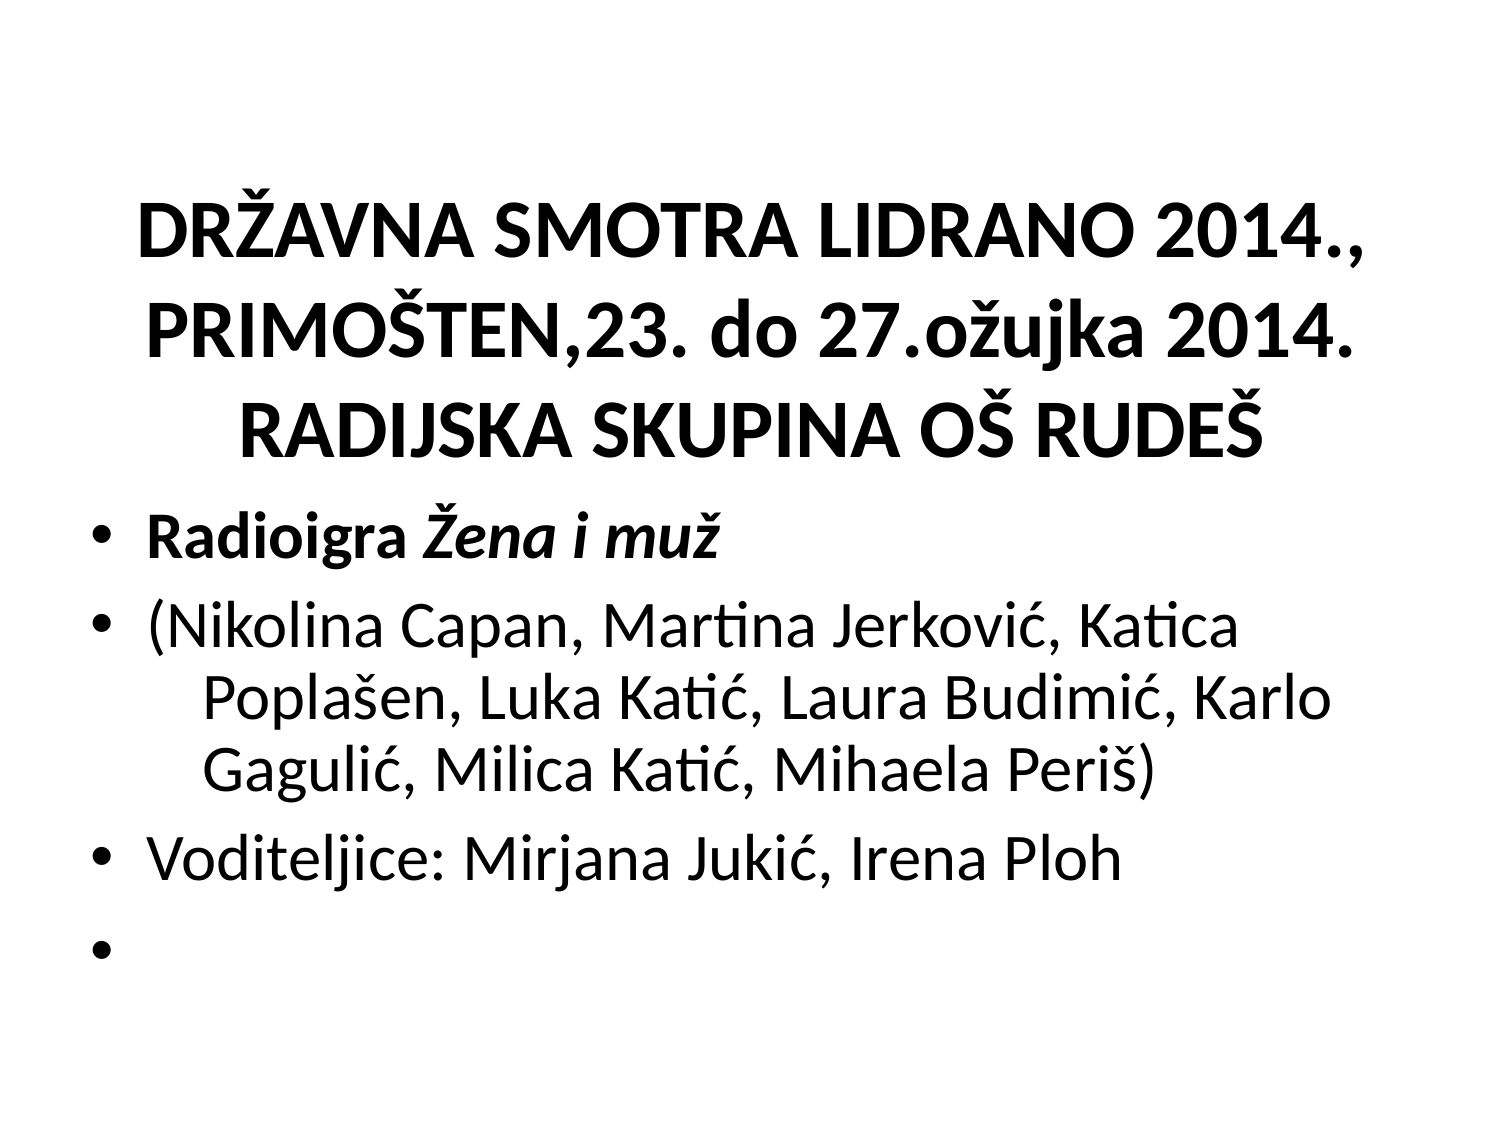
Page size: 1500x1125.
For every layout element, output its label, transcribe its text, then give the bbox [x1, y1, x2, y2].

title DRŽAVNA SMOTRA LIDRANO 2014., PRIMOŠTEN,23. do 27.ožujka 2014. RADIJSKA SKUPINA OŠ RUDEŠ [76, 66, 1427, 397]
list Radioigra Žena i muž (Nikolina Capan, Martina Jerković, Katica Poplašen, Luka Katić, Laura Budimić, Karlo Gagulić, Milica Katić, Mihaela Periš) Voditeljice: Mirjana Jukić, Irena Ploh [75, 397, 1447, 965]
